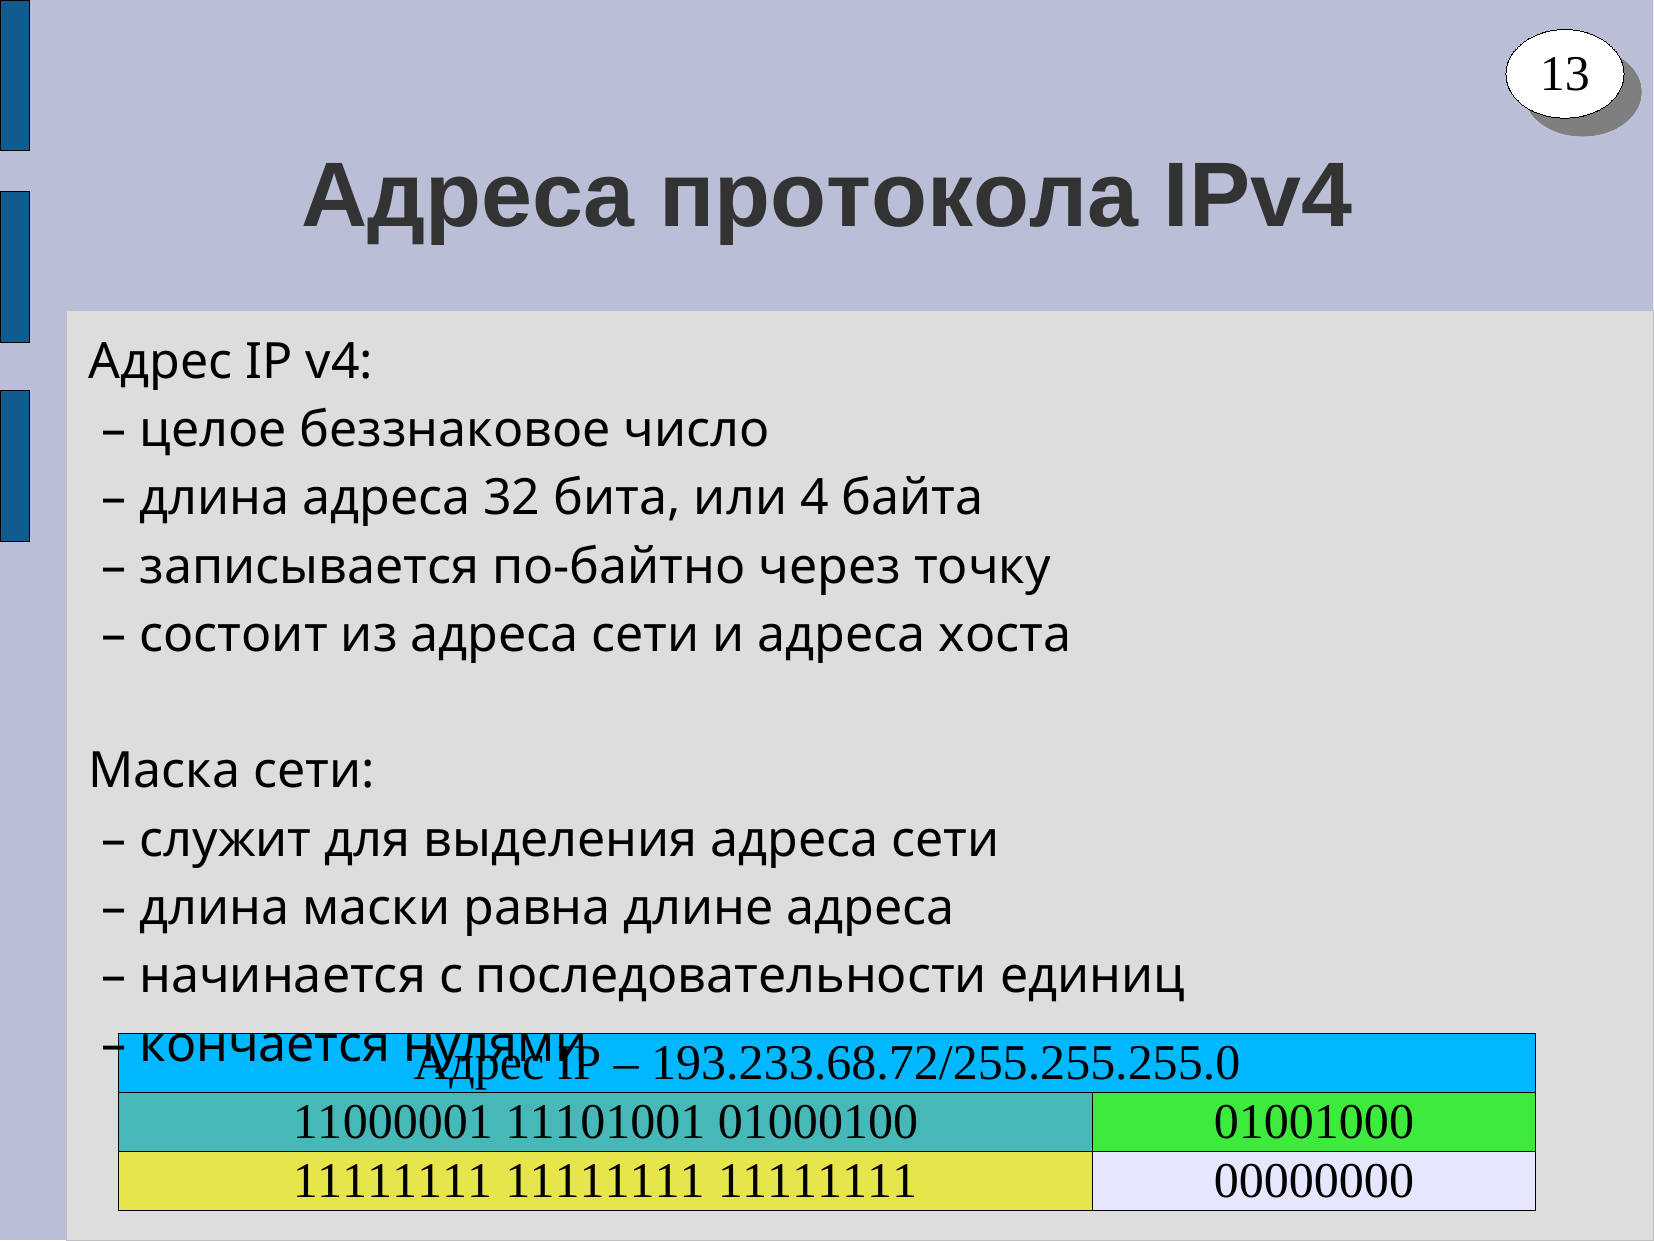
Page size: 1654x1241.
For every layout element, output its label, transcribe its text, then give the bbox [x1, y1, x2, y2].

text_box Адрес IP – 193.233.68.72/255.255.255.0 [118, 1033, 1536, 1092]
text_box 01001000 [1092, 1092, 1536, 1151]
text_box 11111111 11111111 11111111 [118, 1151, 1092, 1211]
text_box 00000000 [1092, 1151, 1536, 1211]
text_box Адрес IP v4: – целое беззнаковое число – длина адреса 32 бита, или 4 байта – записывается по-байтно через точку – состоит из адреса сети и адреса хоста Маска сети: – служит для выделения адреса сети – длина маски равна длине адреса – начинается с последовательности единиц – кончается нулями [88, 324, 1565, 995]
text_box 13 [1505, 29, 1625, 119]
title Адреса протокола IPv4 [121, 91, 1534, 299]
text_box 11000001 11101001 01000100 [118, 1092, 1092, 1151]
